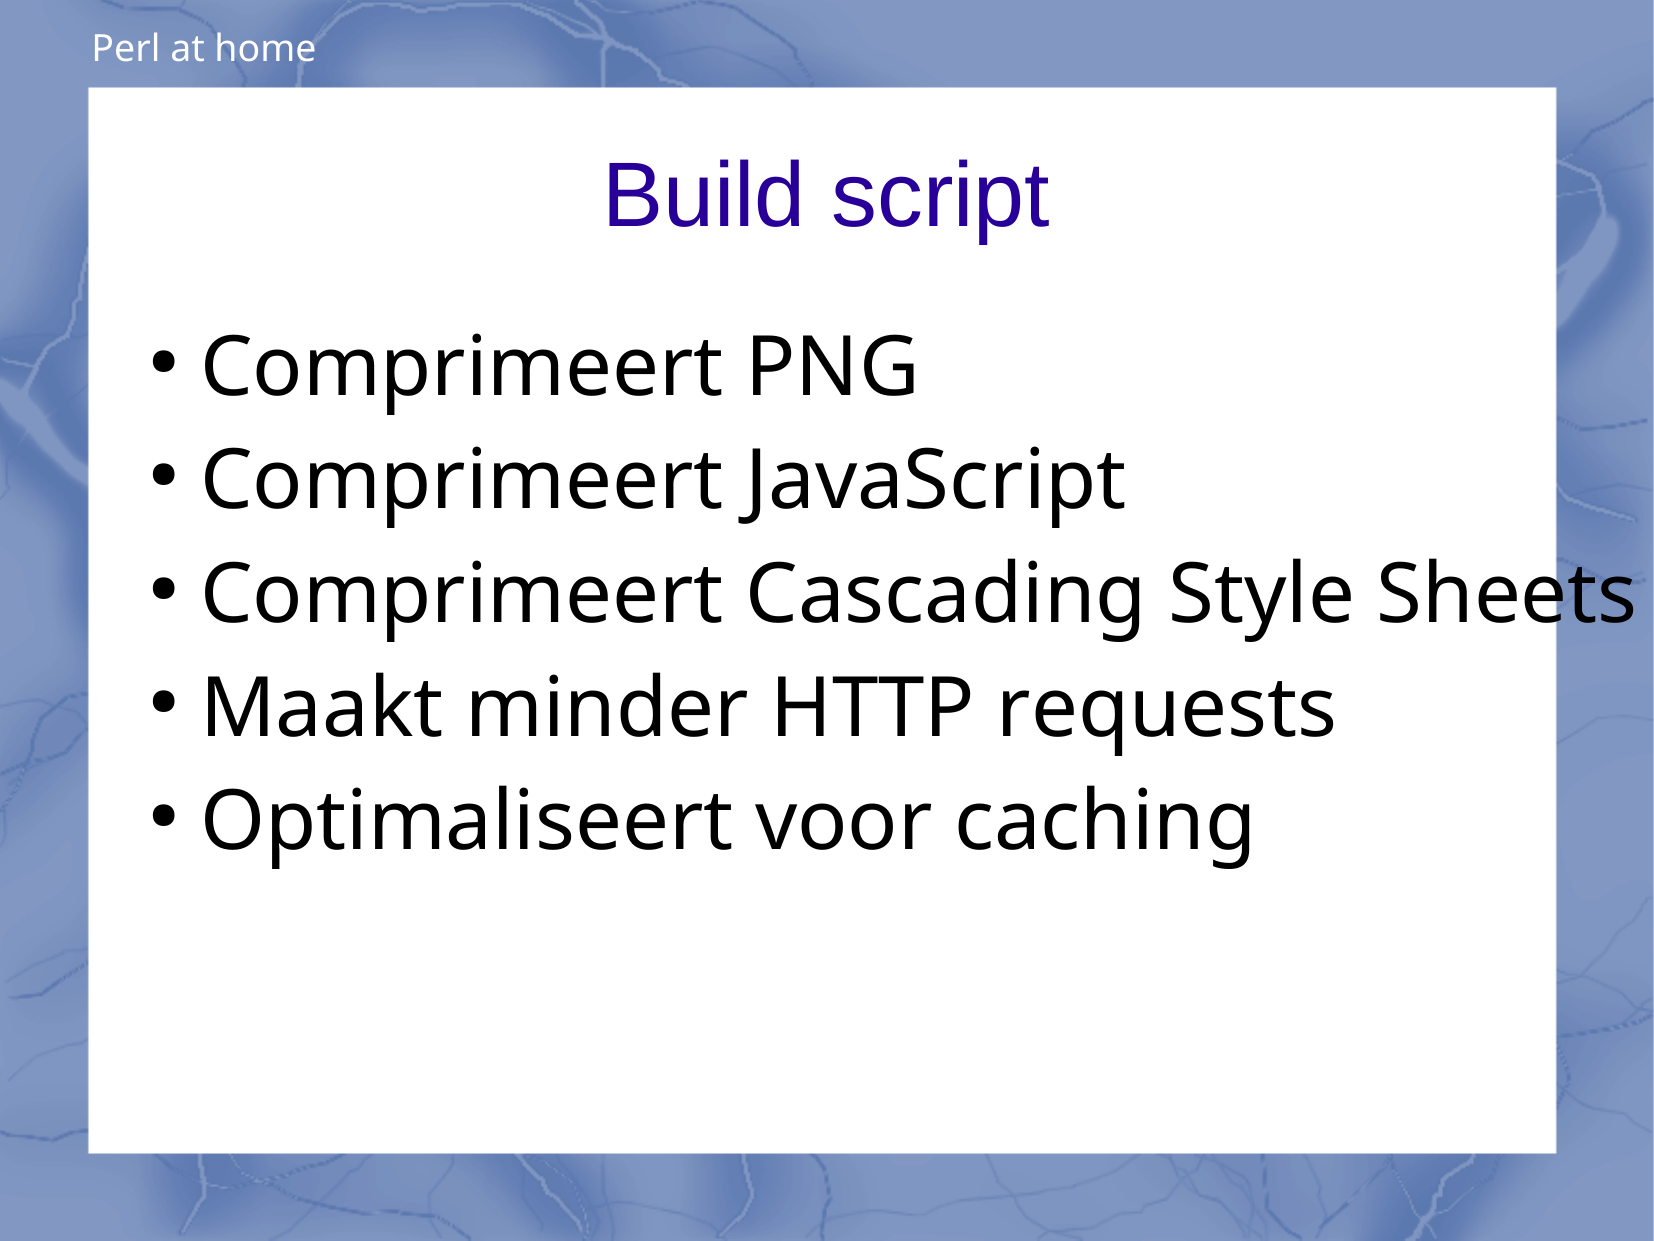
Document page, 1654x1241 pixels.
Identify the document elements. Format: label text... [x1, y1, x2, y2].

picture [0, 0, 1654, 1241]
title Build script [118, 98, 1536, 291]
text_box Comprimeert PNG Comprimeert JavaScript Comprimeert Cascading Style Sheets Maakt minder HTTP requests Optimaliseert voor caching [123, 288, 1483, 804]
